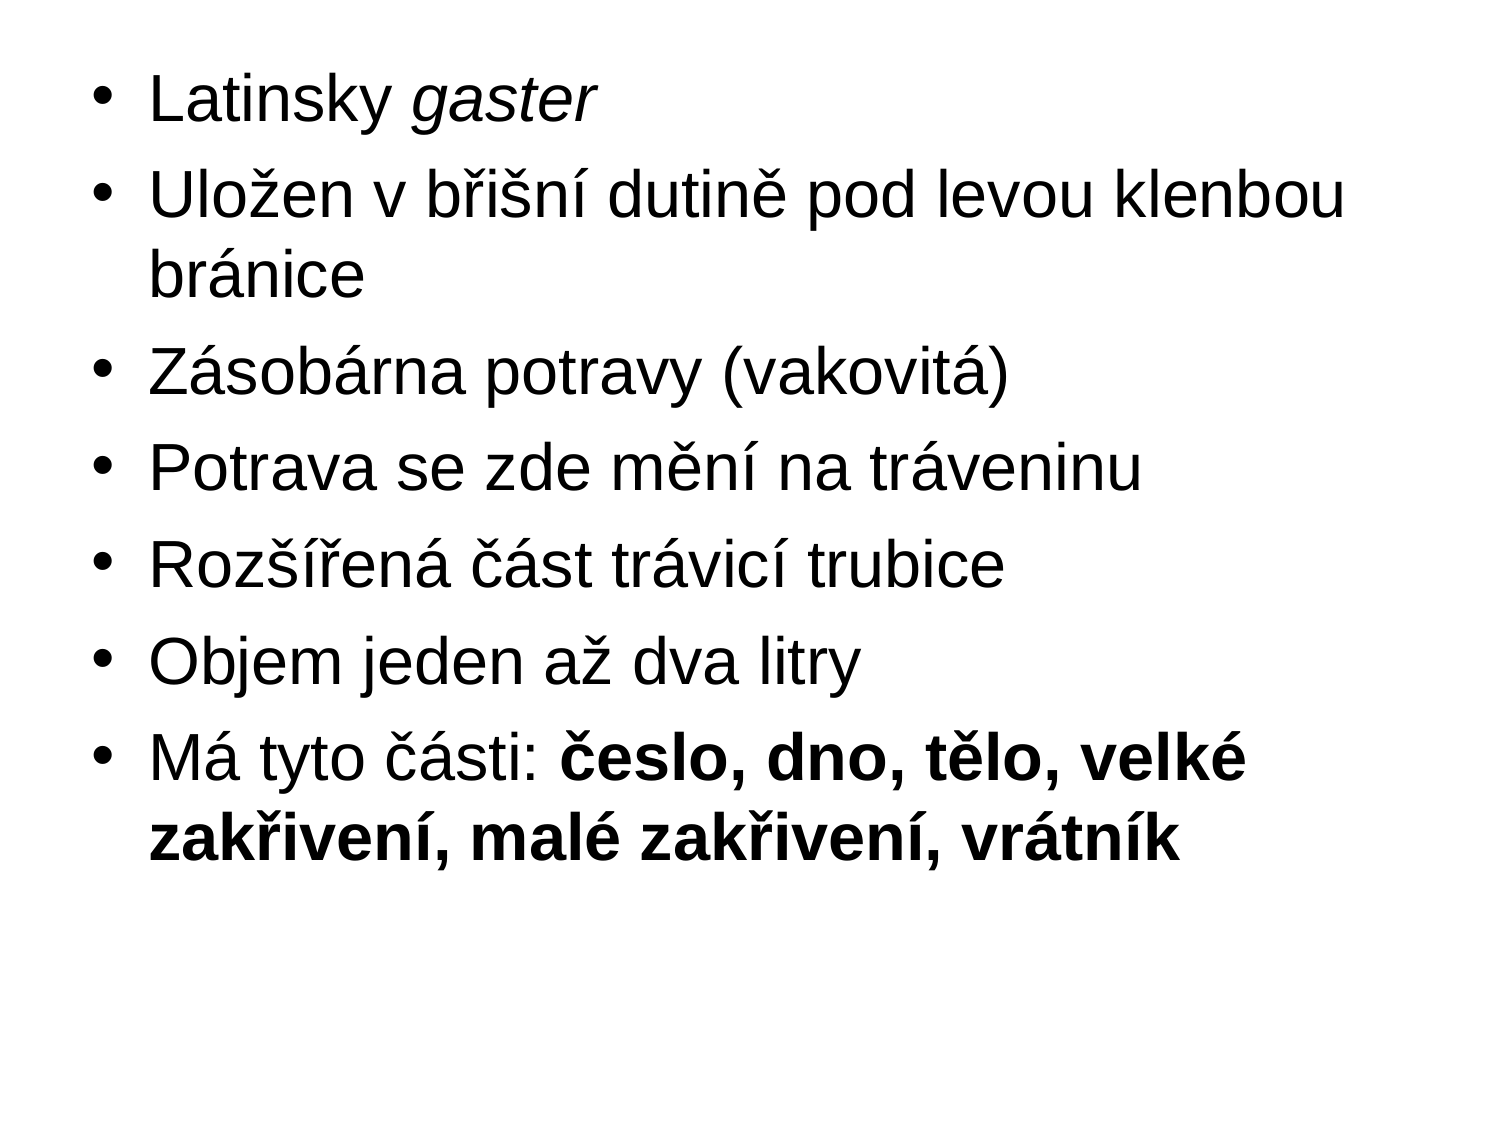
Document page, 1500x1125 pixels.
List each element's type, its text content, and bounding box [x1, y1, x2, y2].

list Latinsky gaster Uložen v břišní dutině pod levou klenbou bránice Zásobárna potravy (vakovitá) Potrava se zde mění na tráveninu Rozšířená část trávicí trubice Objem jeden až dva litry Má tyto části: česlo, dno, tělo, velké zakřivení, malé zakřivení, vrátník [76, 46, 1427, 1010]
